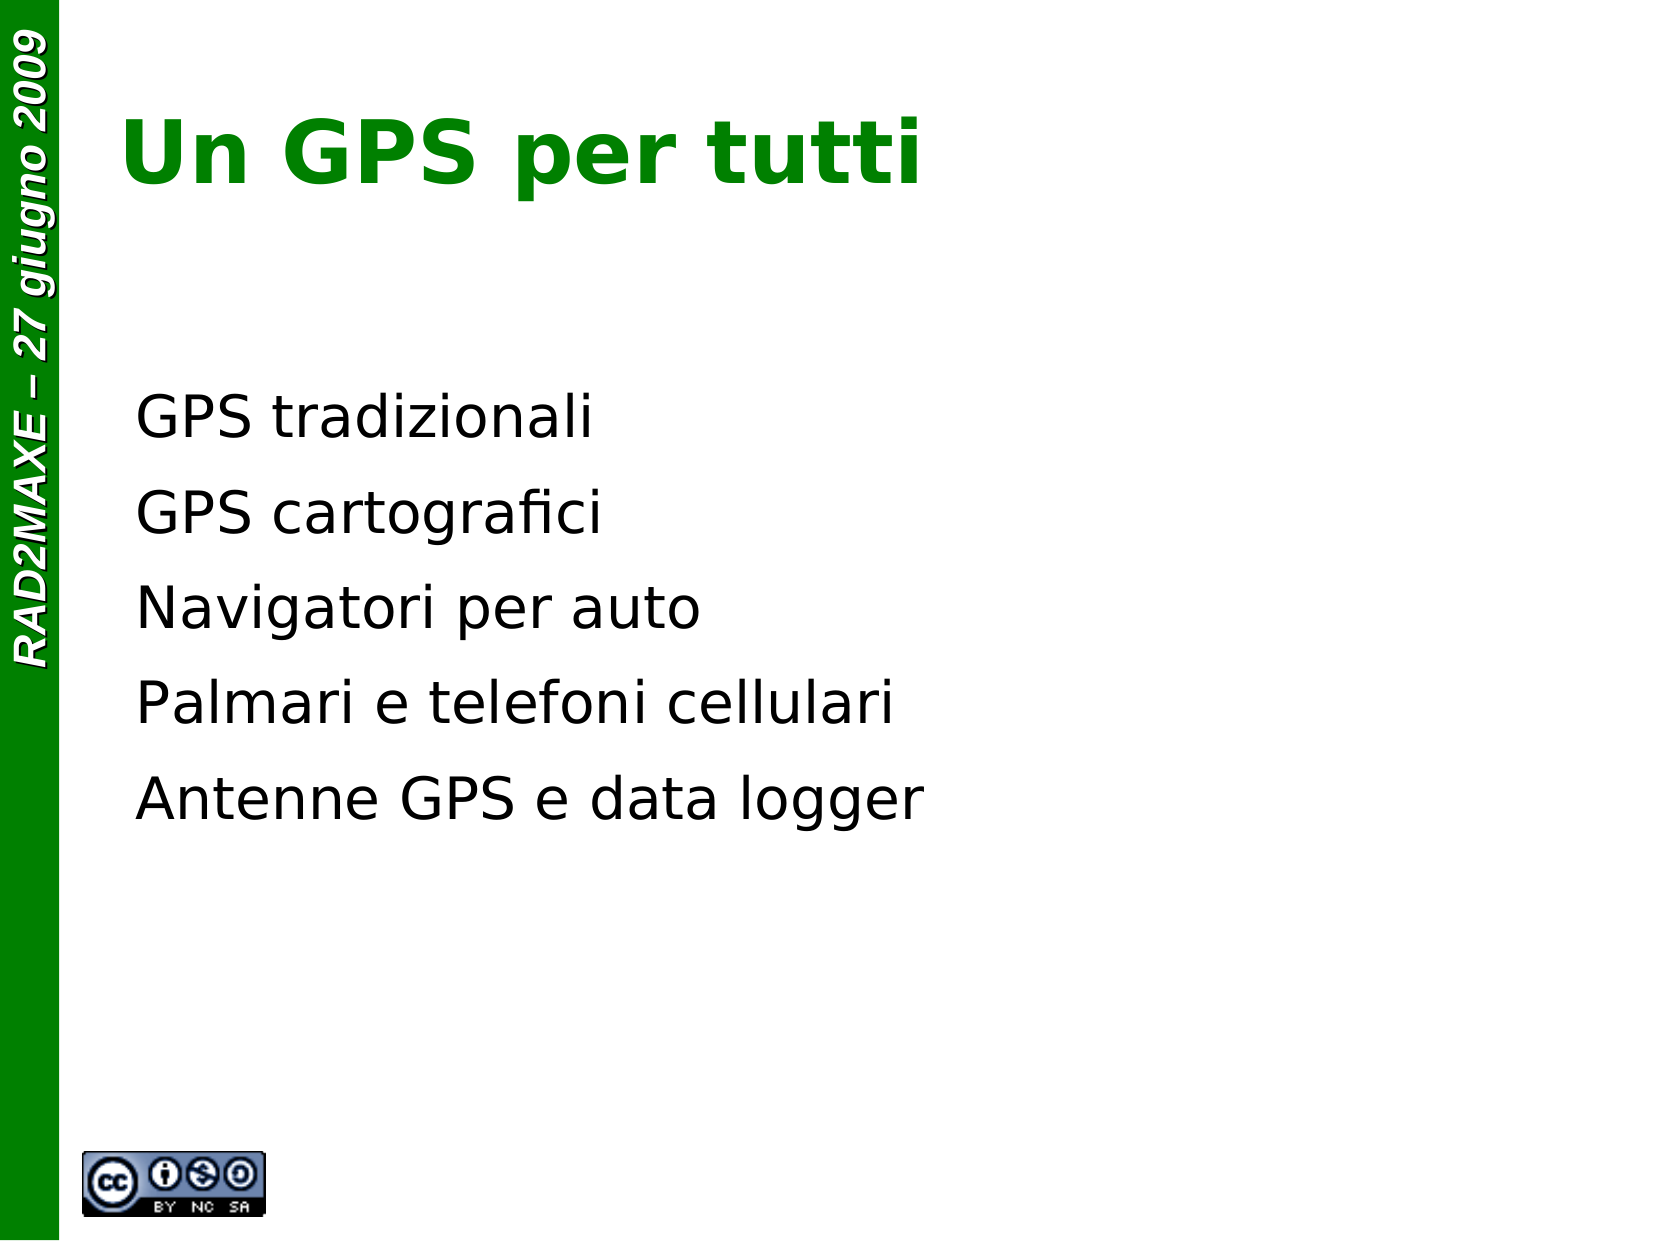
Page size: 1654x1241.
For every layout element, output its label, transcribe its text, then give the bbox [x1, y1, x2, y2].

list GPS tradizionali GPS cartografici Navigatori per auto Palmari e telefoni cellulari Antenne GPS e data logger [118, 383, 1565, 1077]
picture [82, 1151, 266, 1217]
title Un GPS per tutti [118, 56, 1536, 249]
